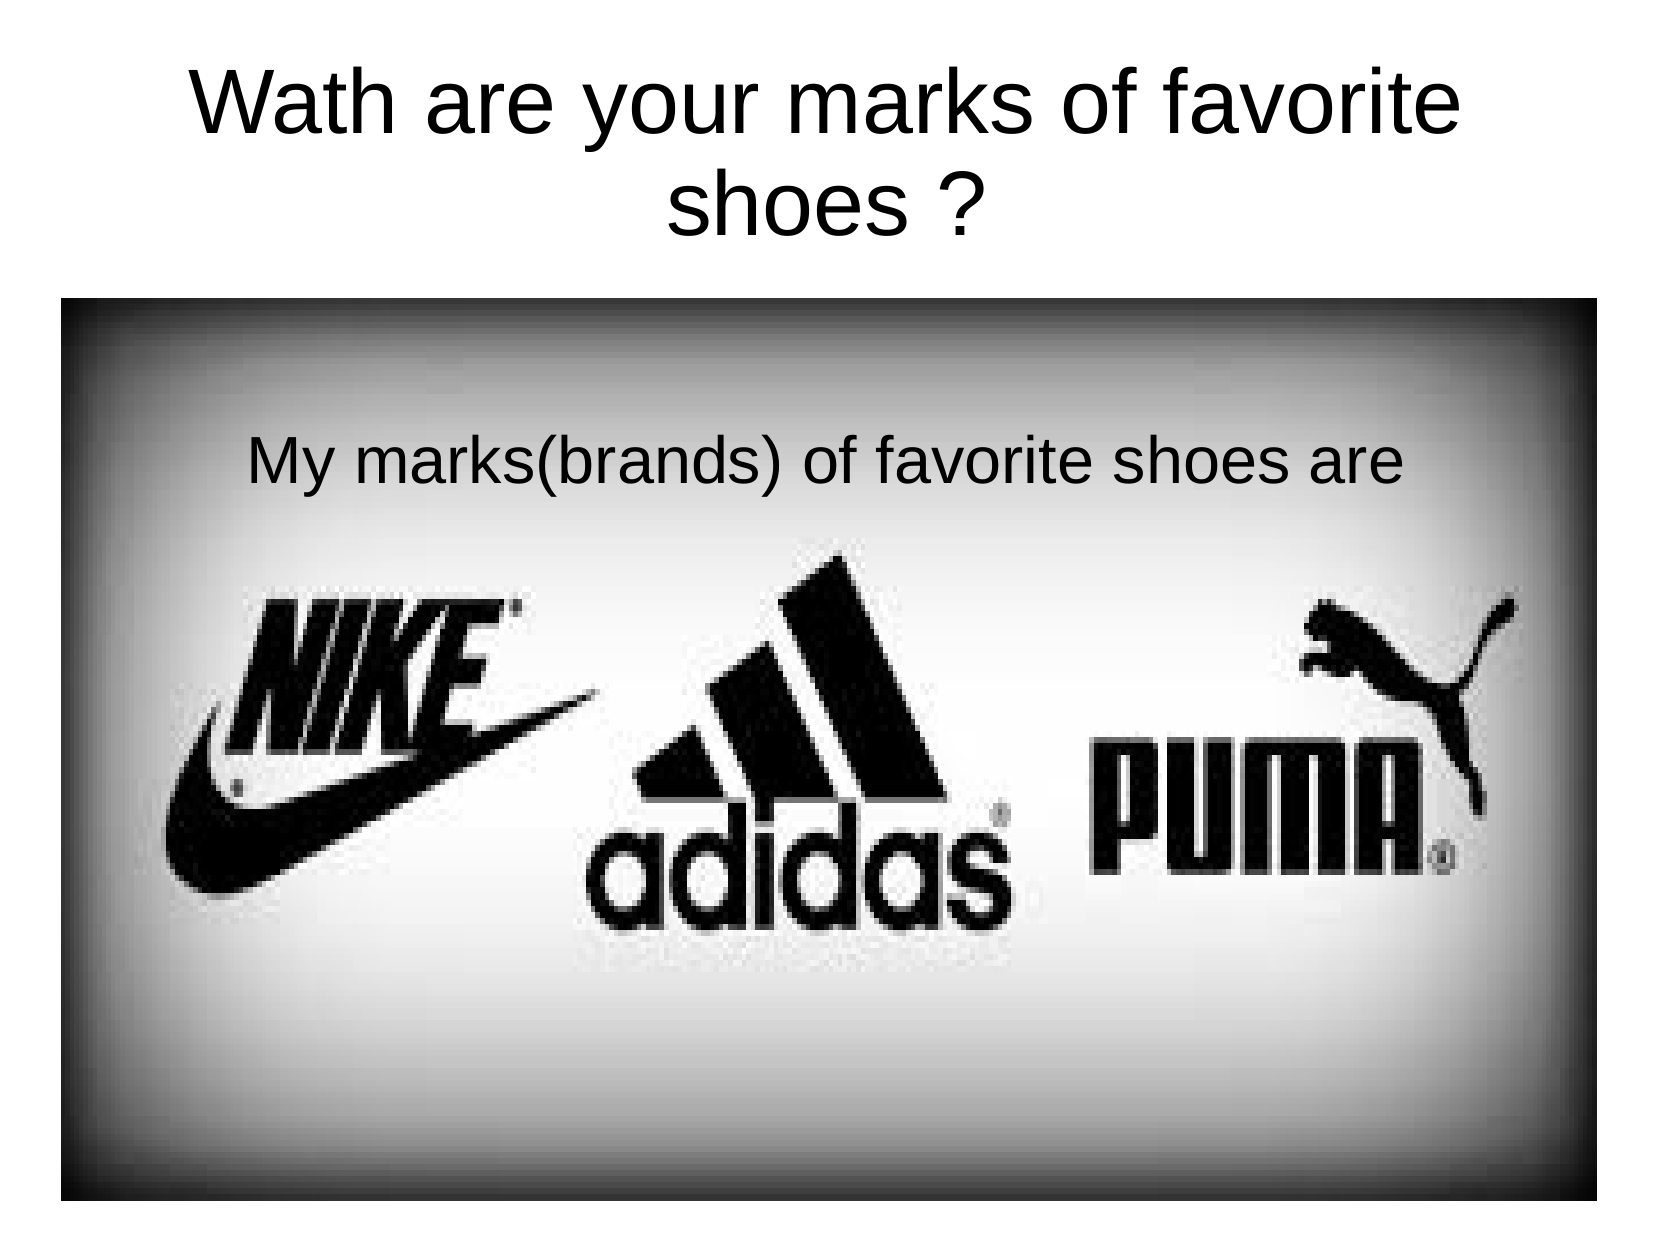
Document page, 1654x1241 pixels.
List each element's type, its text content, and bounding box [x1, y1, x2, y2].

picture [61, 298, 1597, 1201]
subtitle My marks(brands) of favorite shoes are [82, 49, 1571, 1109]
